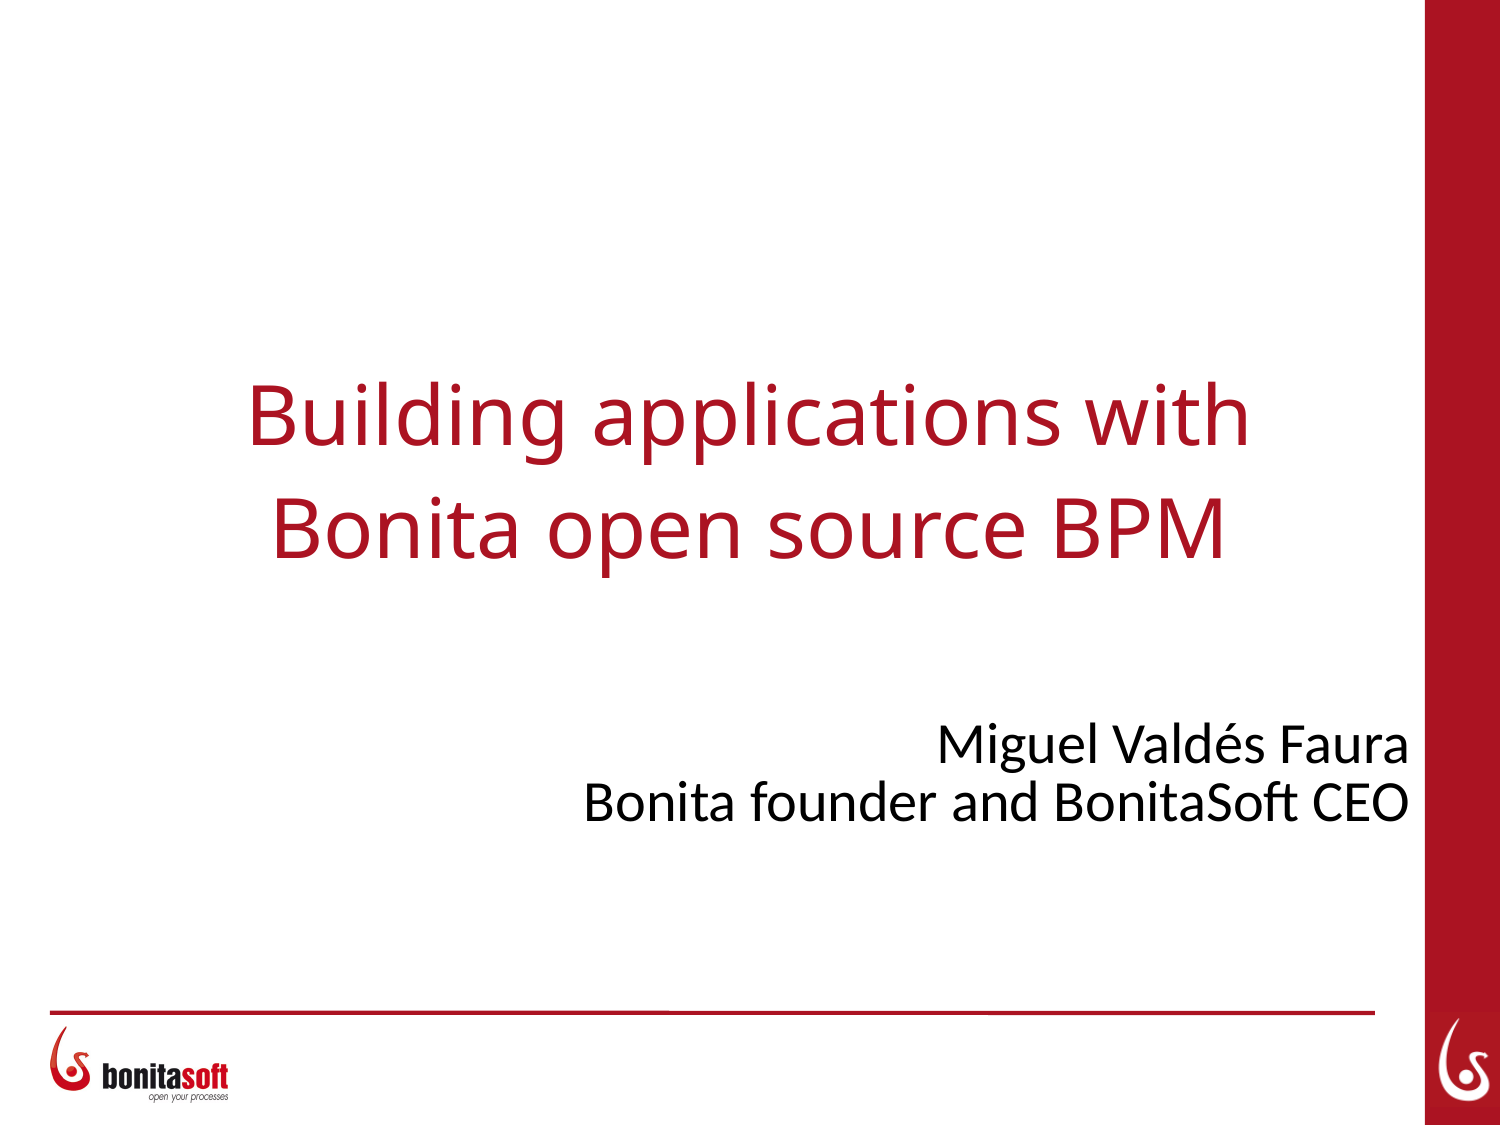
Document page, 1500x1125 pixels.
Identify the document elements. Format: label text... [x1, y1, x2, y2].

picture [50, 1026, 228, 1103]
picture [1430, 1012, 1500, 1107]
text_box Miguel Valdés Faura Bonita founder and BonitaSoft CEO [375, 712, 1425, 1000]
title Building applications with Bonita open source BPM [112, 349, 1388, 591]
